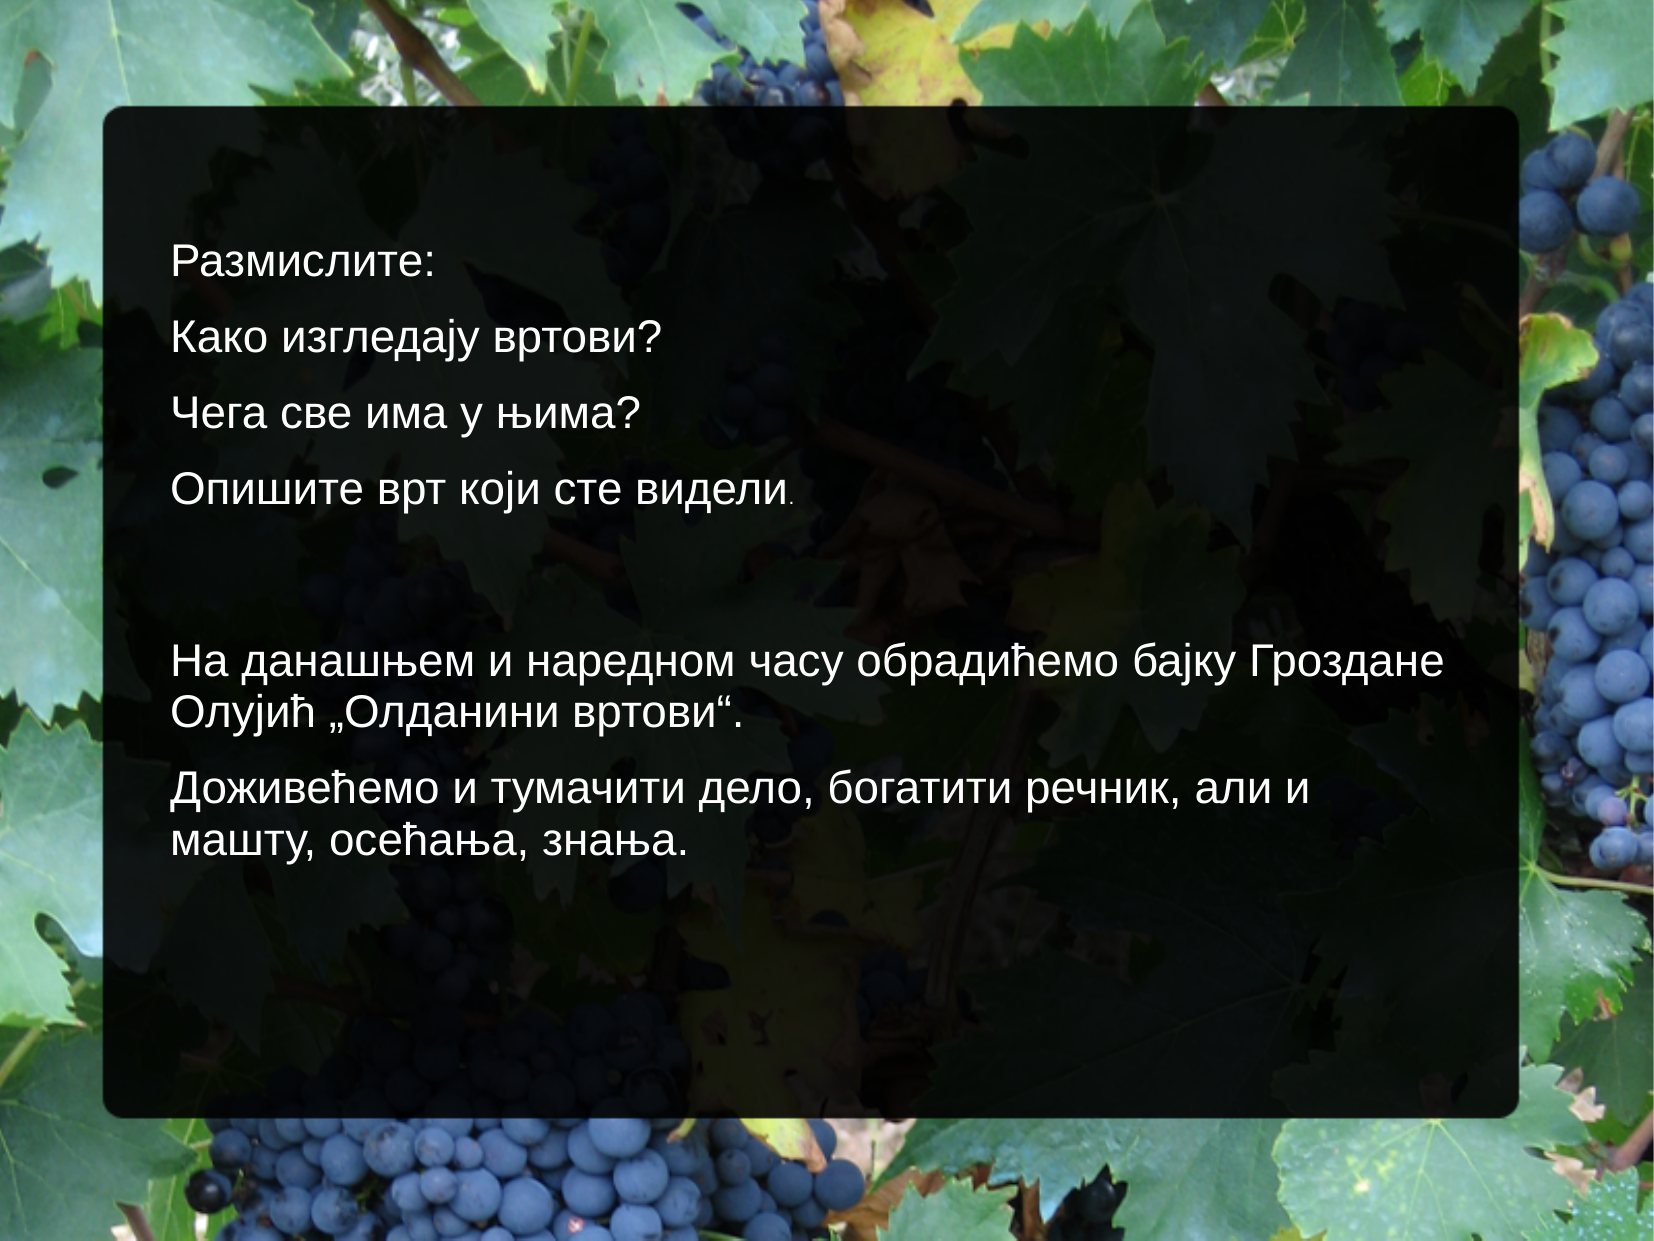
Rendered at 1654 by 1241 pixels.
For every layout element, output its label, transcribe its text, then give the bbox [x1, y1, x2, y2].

text_box Размислите: Како изгледају вртови? Чега све има у њима? Опишите врт који сте видели. На данашњем и наредном часу обрадићемо бајку Гроздане Олујић „Олданини вртови“. Доживећемо и тумачити дело, богатити речник, али и машту, осећања, знања. [155, 227, 1477, 918]
picture [0, 0, 1654, 1241]
